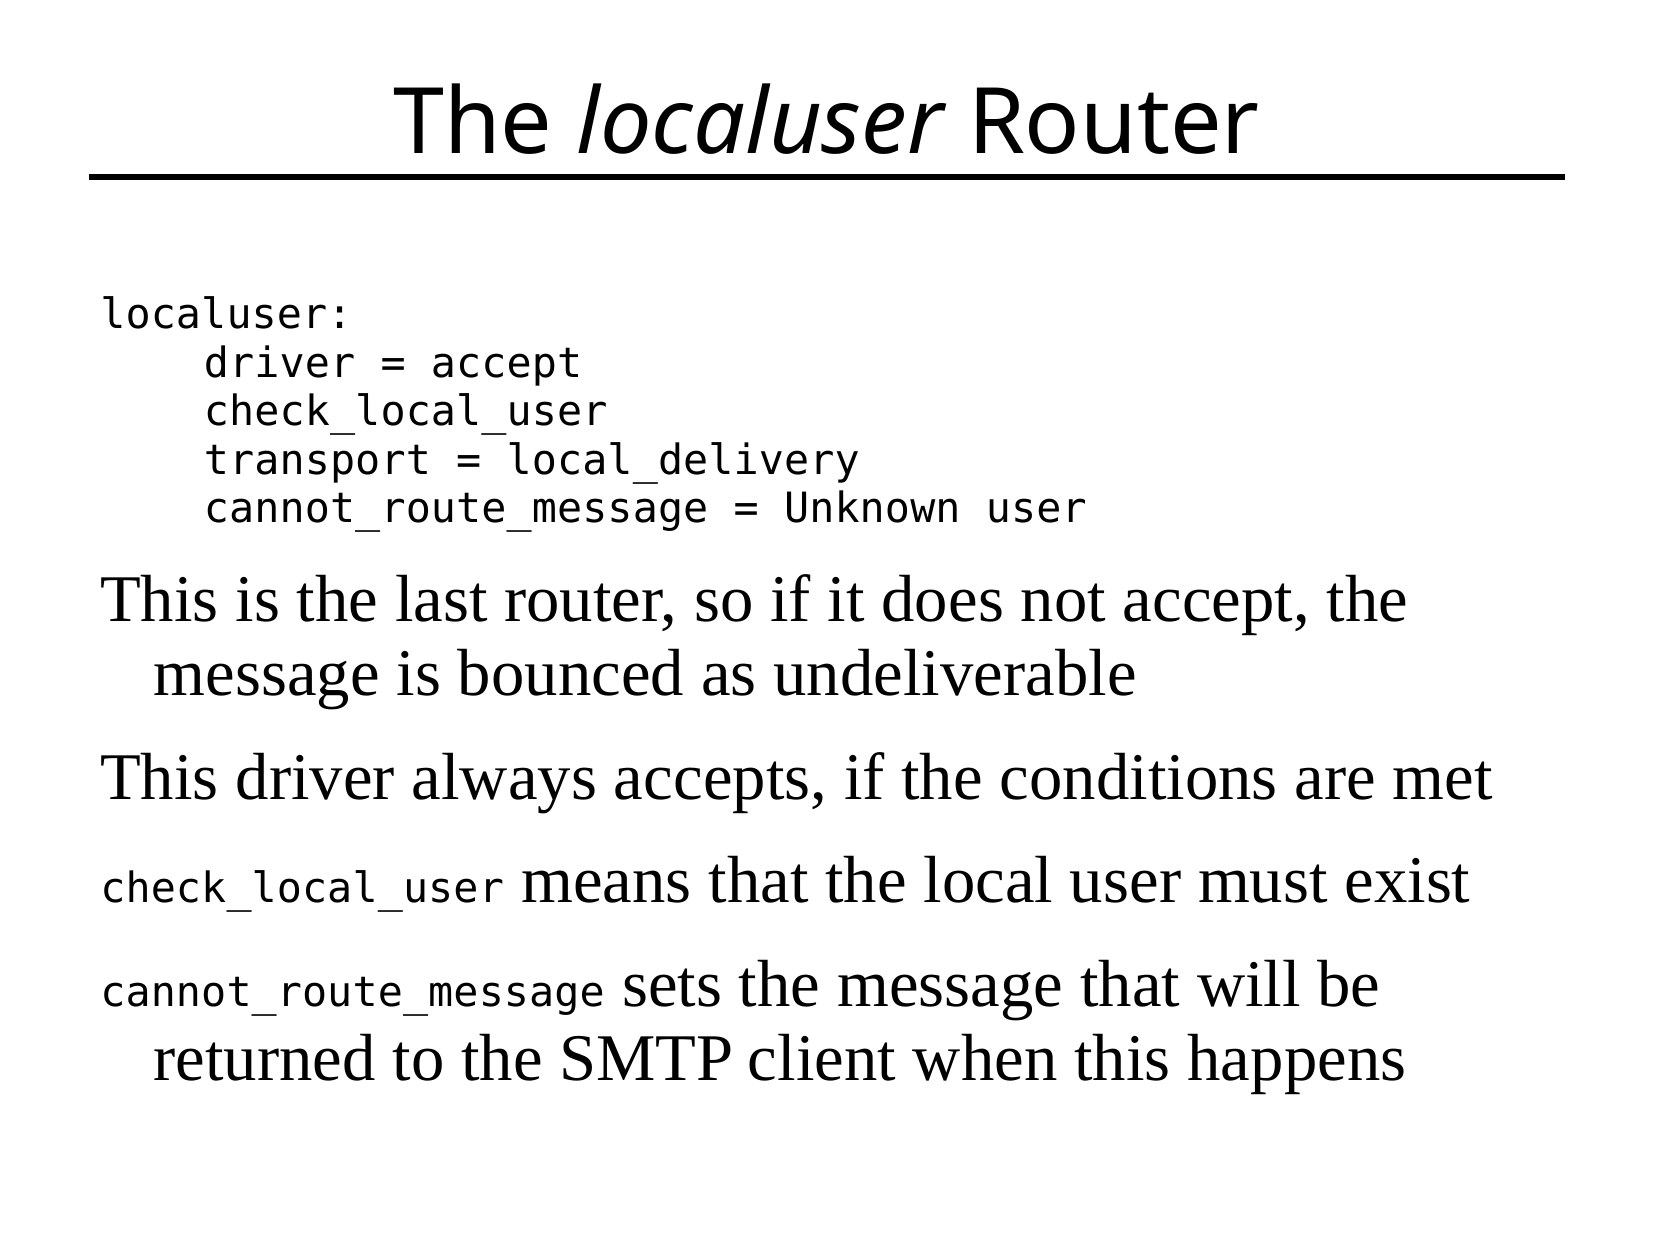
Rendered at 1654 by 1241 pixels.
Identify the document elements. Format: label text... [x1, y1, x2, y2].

title The localuser Router [82, 29, 1571, 207]
list localuser: driver = accept check_local_user transport = local_delivery cannot_route_message = Unknown user This is the last router, so if it does not accept, the message is bounced as undeliverable This driver always accepts, if the conditions are met check_local_user means that the local user must exist cannot_route_message sets the message that will be returned to the SMTP client when this happens [82, 290, 1571, 1096]
